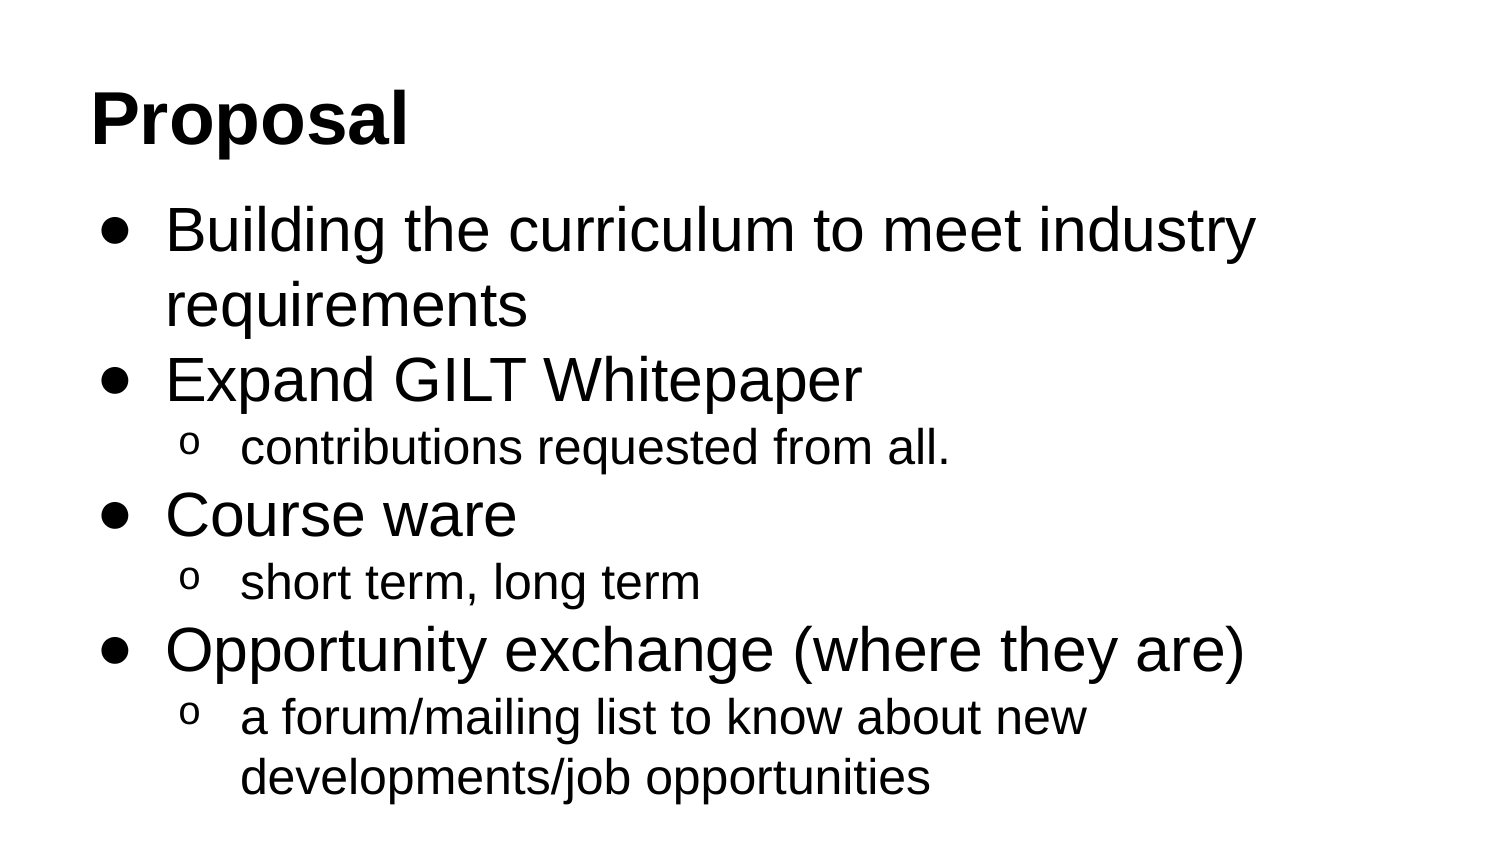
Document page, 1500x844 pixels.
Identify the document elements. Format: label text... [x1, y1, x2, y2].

title Proposal [75, 33, 1425, 174]
list Building the curriculum to meet industry requirements Expand GILT Whitepaper contributions requested from all. Course ware short term, long term Opportunity exchange (where they are) a forum/mailing list to know about new developments/job opportunities [75, 174, 1425, 786]
